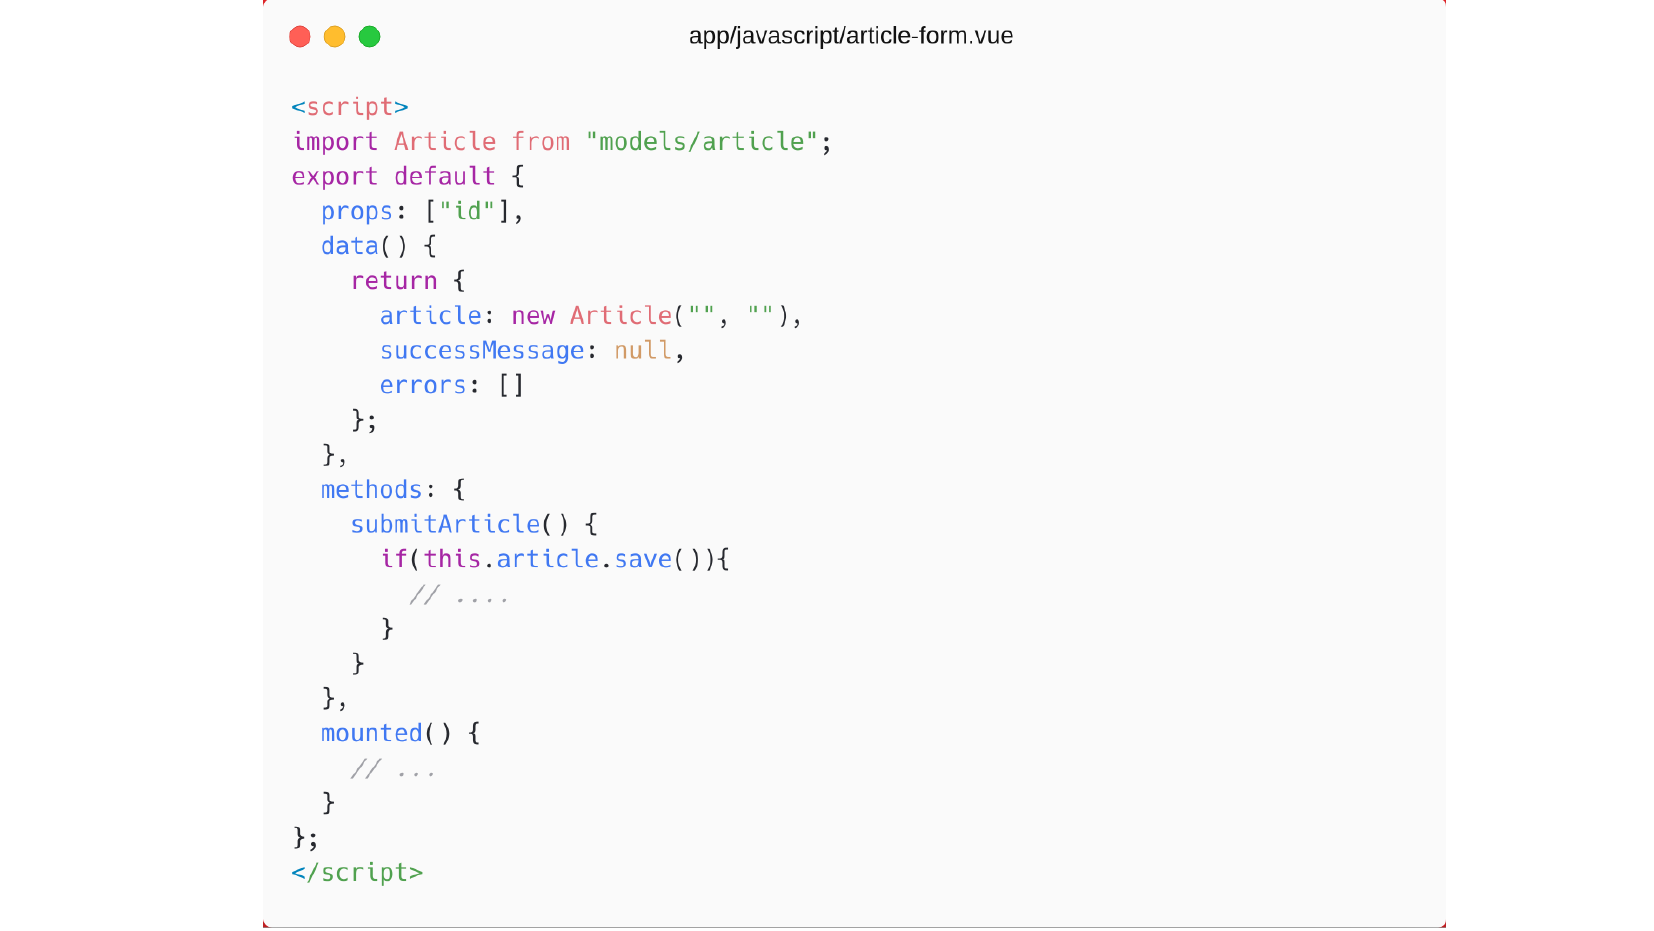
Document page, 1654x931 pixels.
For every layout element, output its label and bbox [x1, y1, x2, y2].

picture [263, 0, 1446, 928]
